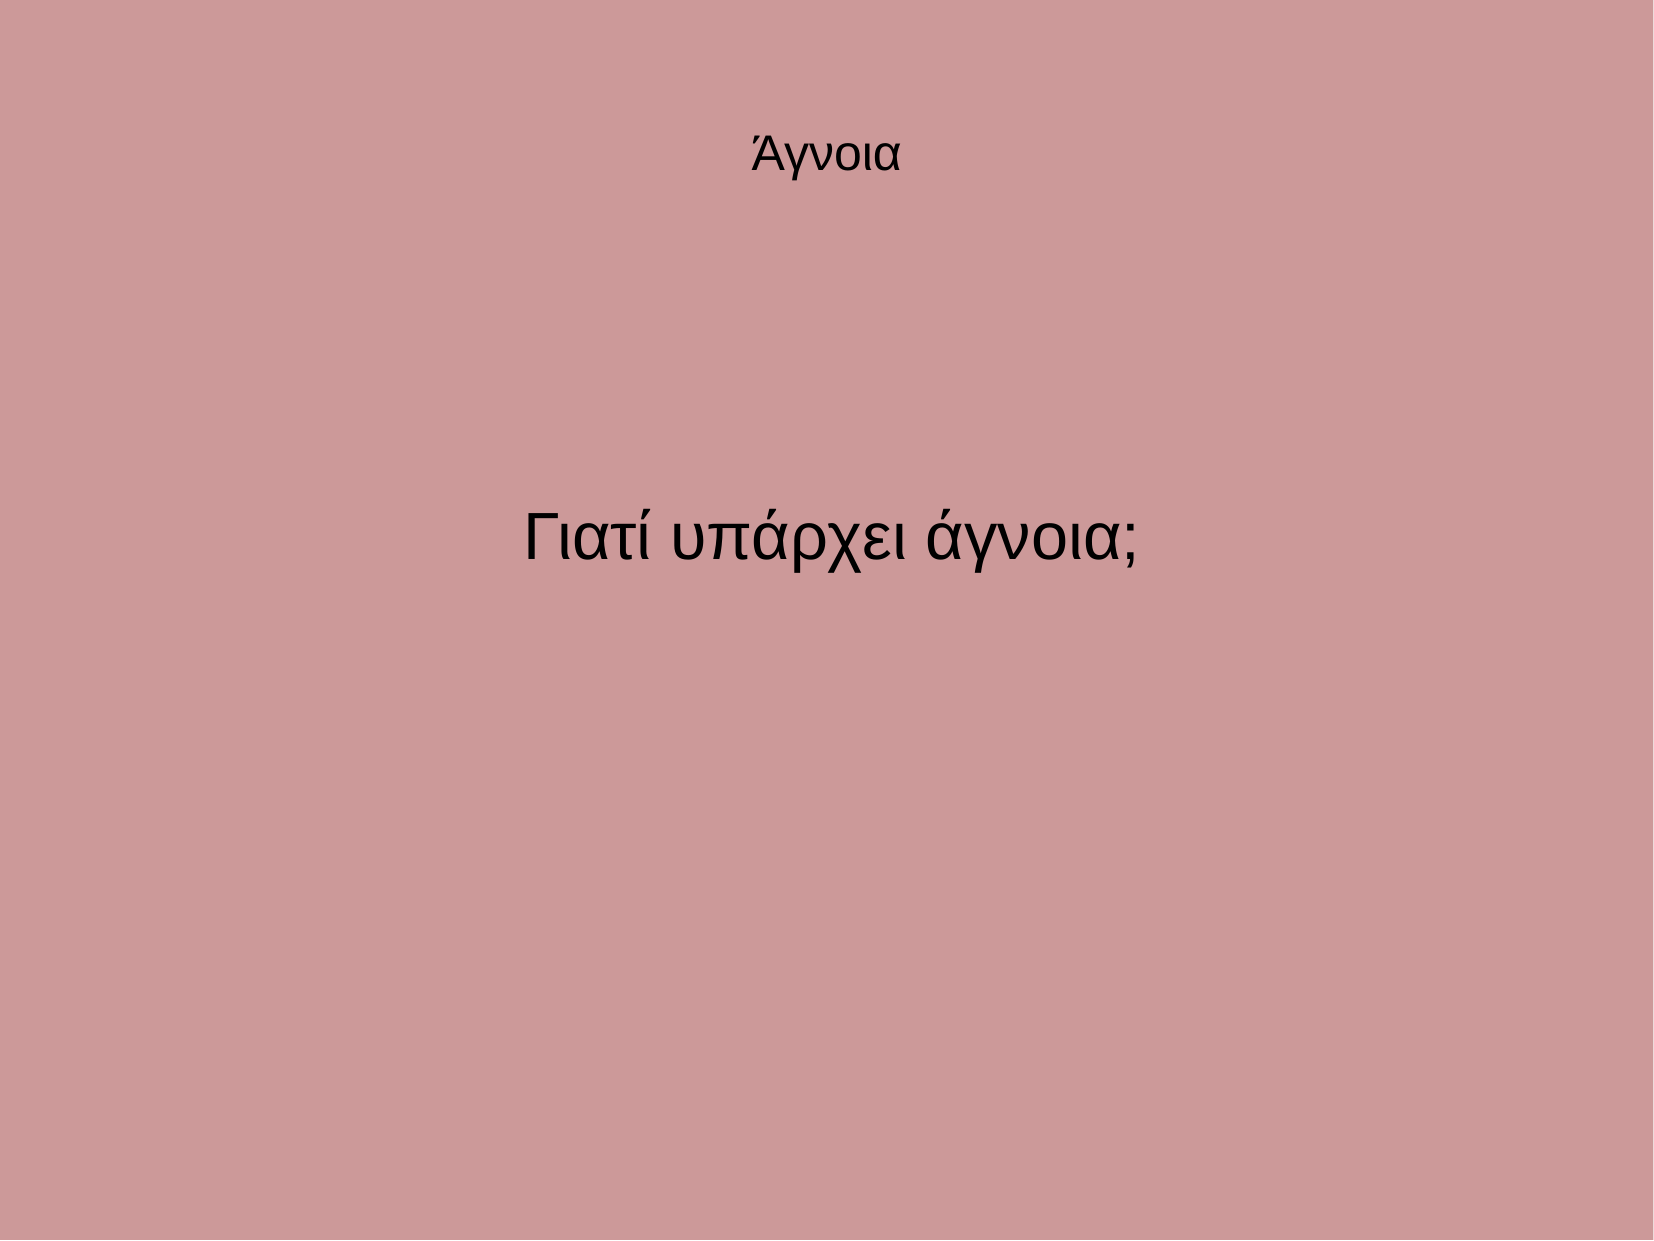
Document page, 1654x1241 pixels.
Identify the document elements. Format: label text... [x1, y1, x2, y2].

title Άγνοια [82, 49, 1571, 257]
list Γιατί υπάρχει άγνοια; [82, 290, 1571, 1109]
